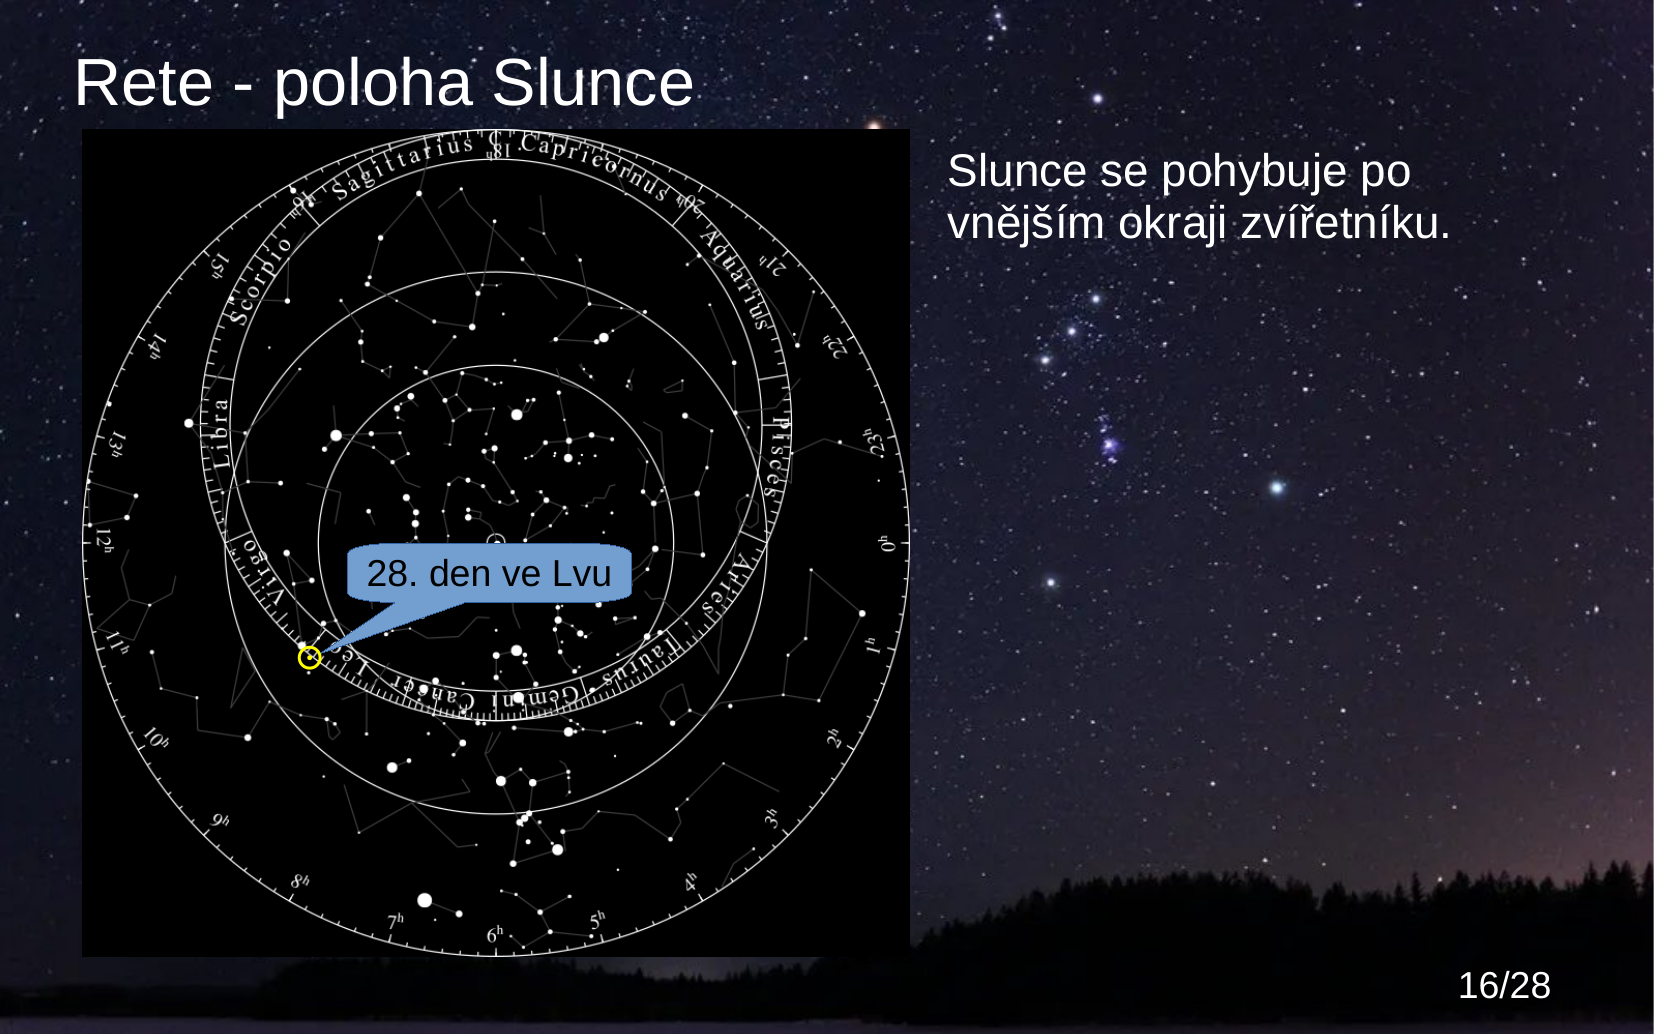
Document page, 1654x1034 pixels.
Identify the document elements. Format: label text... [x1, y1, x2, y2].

text_box Rete - poloha Slunce [59, 37, 1123, 128]
picture [0, 0, 1654, 1034]
text_box ⊙ [280, 631, 364, 727]
text_box 28. den ve Lvu [347, 543, 632, 639]
text_box Slunce se pohybuje po vnějším okraji zvířetníku. [933, 138, 1571, 378]
text_box <číslo>/28 [1468, 957, 1654, 1028]
